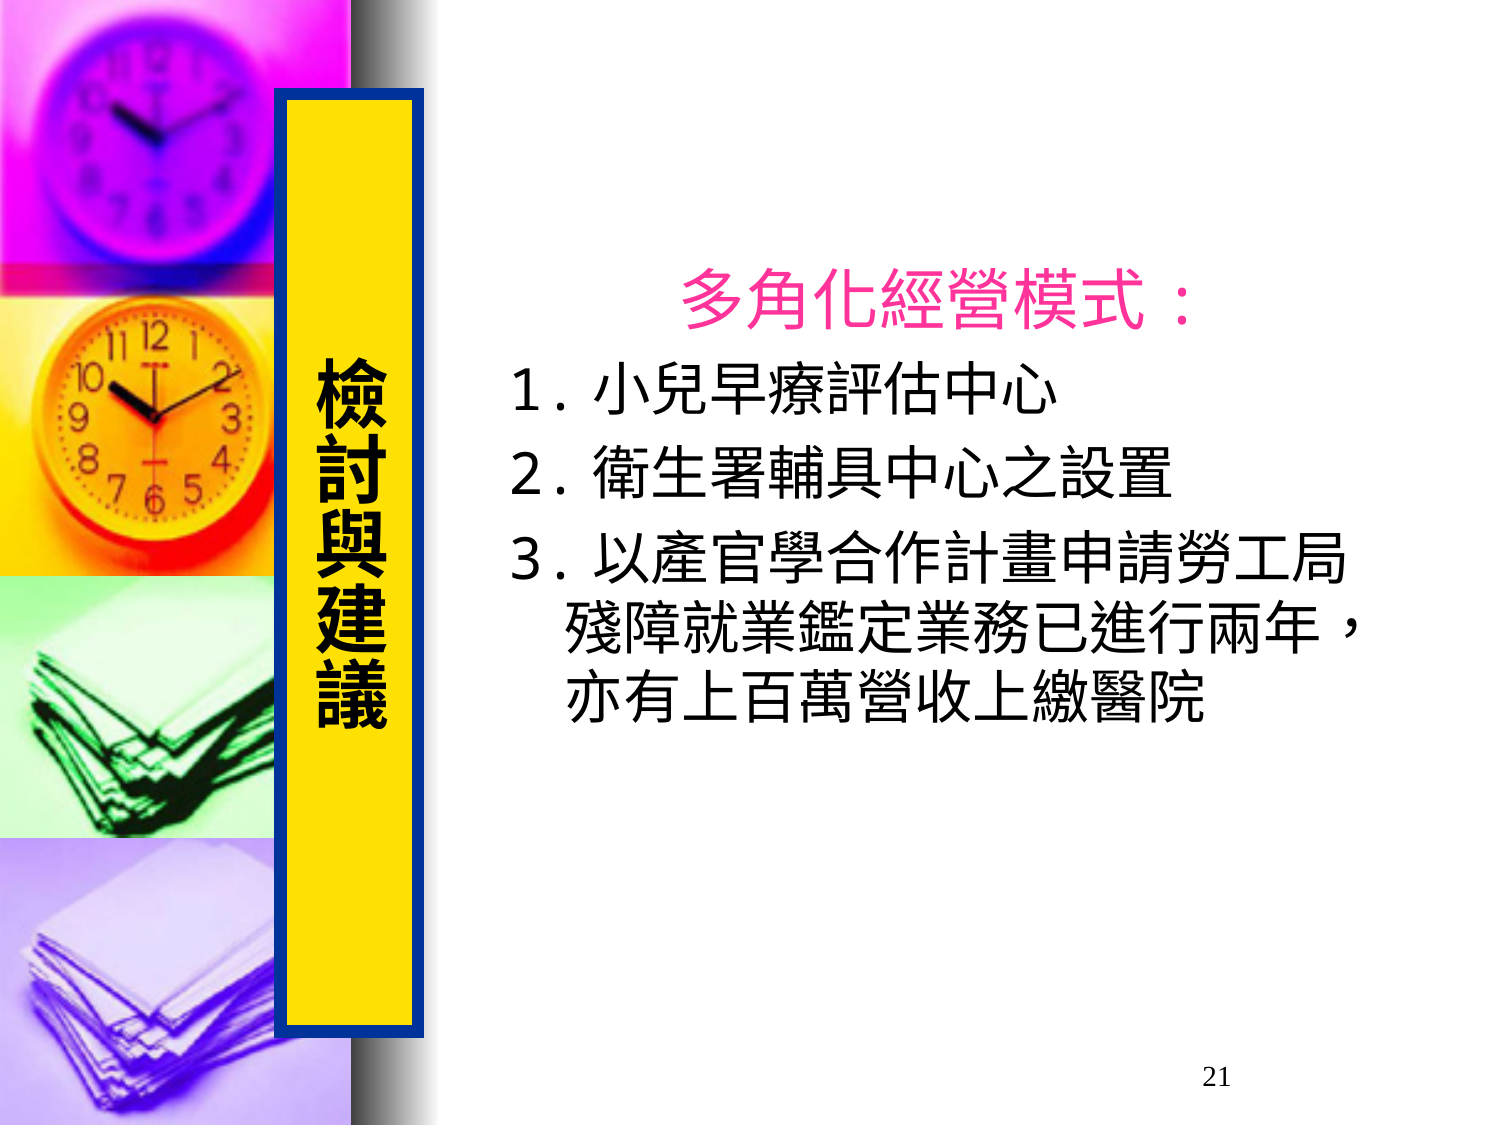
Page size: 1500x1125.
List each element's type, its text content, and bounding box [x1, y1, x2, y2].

title 檢討與建議 [280, 93, 419, 1032]
text_box [1187, 1050, 1500, 1125]
list 多角化經營模式: 1.小兒早療評估中心 2.衛生署輔具中心之設置 3.以產官學合作計畫申請勞工局殘障就業鑑定業務已進行兩年，亦有上百萬營收上繳醫院 [437, 249, 1388, 1025]
